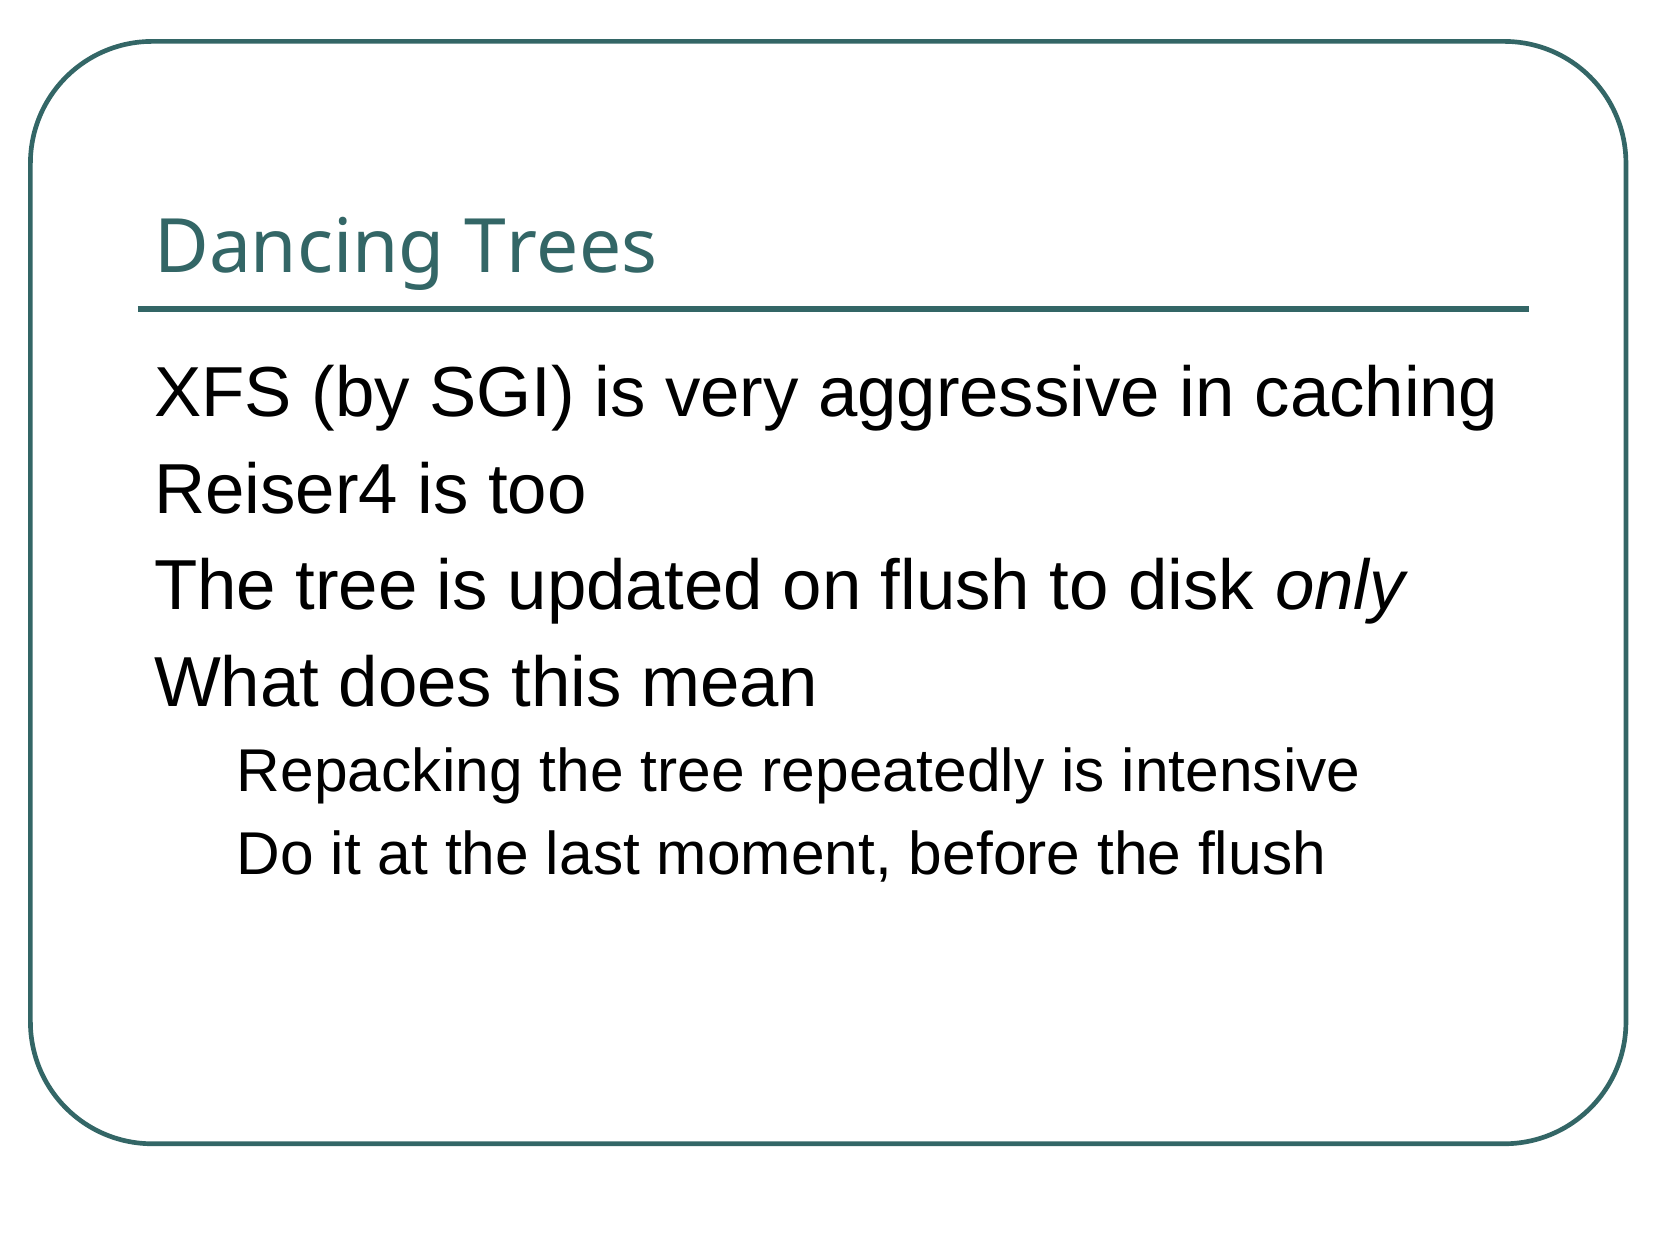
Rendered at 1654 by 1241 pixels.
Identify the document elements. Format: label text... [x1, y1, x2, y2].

list XFS (by SGI) is very aggressive in caching Reiser4 is too The tree is updated on flush to disk only What does this mean Repacking the tree repeatedly is intensive Do it at the last moment, before the flush [137, 344, 1530, 1075]
title Dancing Trees [137, 96, 1530, 304]
